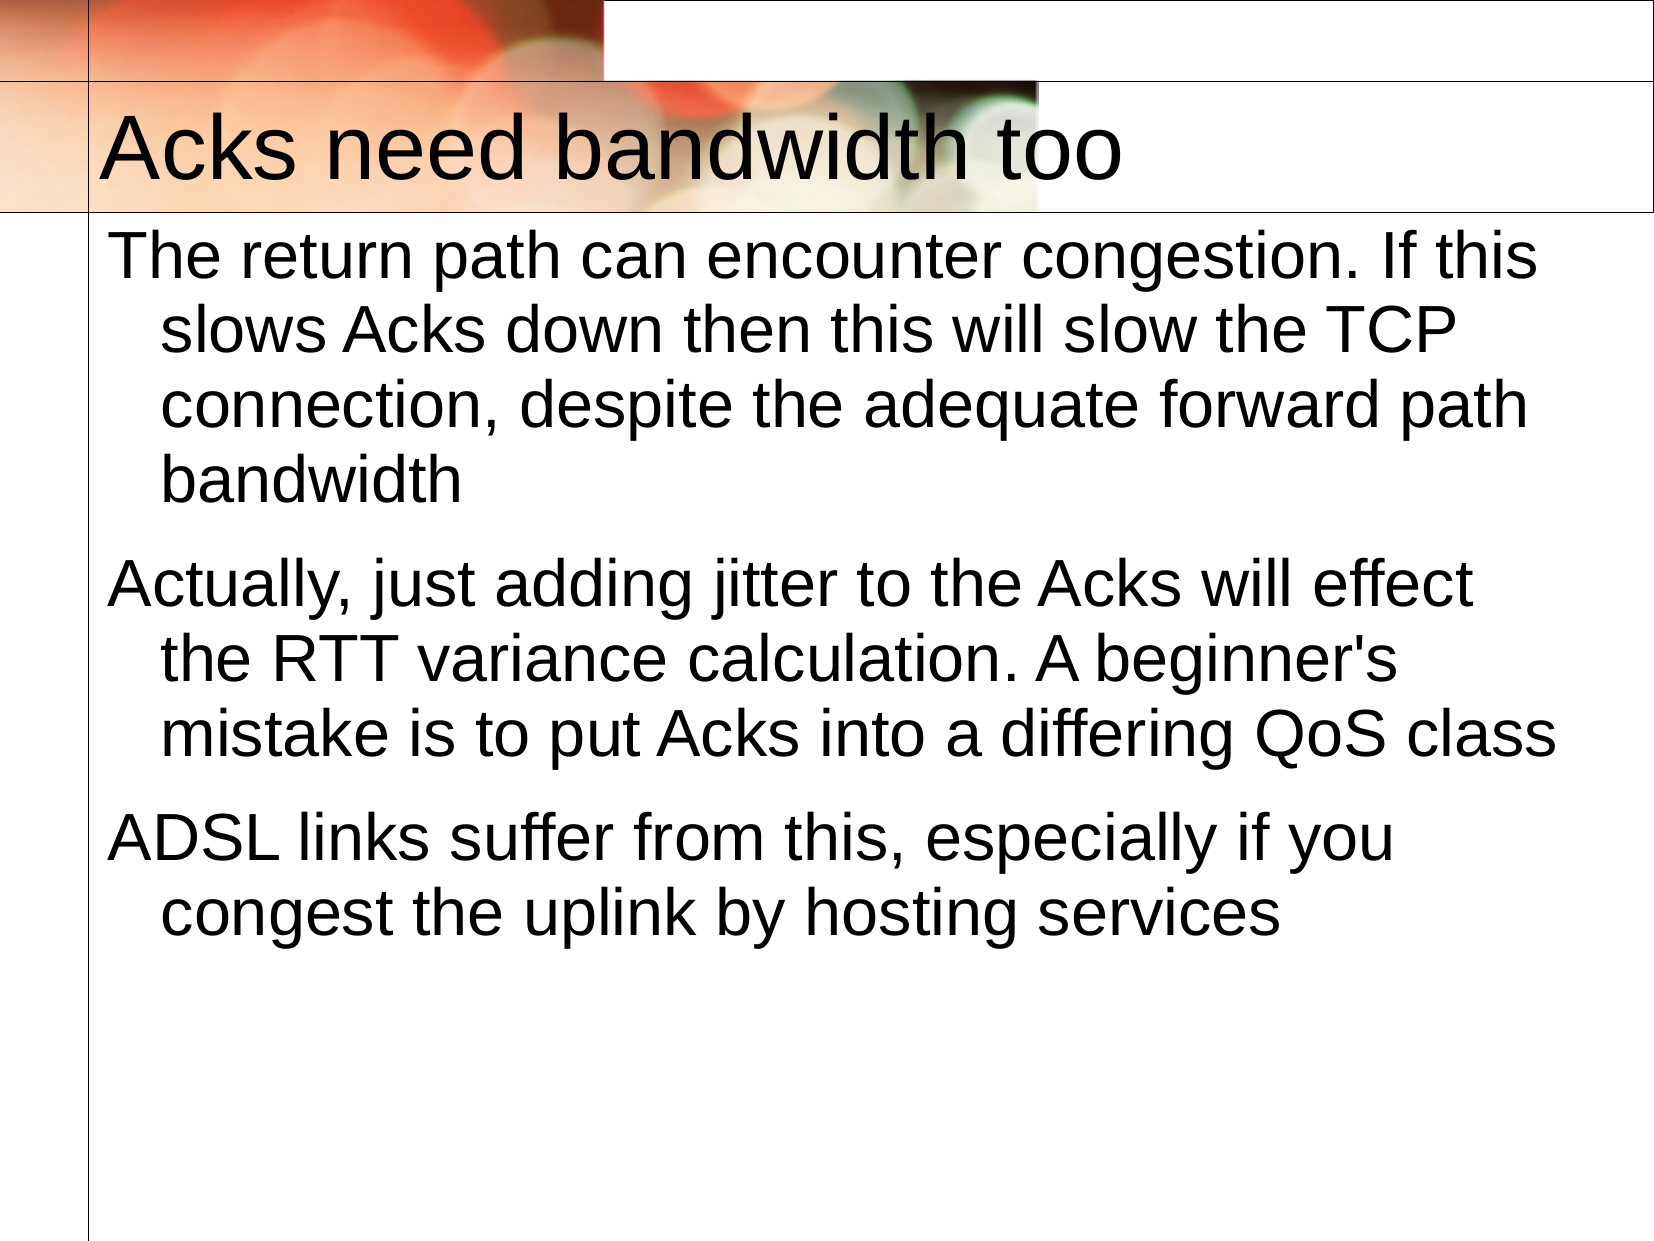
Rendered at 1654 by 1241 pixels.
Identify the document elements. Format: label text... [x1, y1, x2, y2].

picture [0, 82, 88, 212]
title Acks need bandwidth too [100, 95, 1571, 200]
picture [89, 82, 1039, 212]
list The return path can encounter congestion. If this slows Acks down then this will slow the TCP connection, despite the adequate forward path bandwidth Actually, just adding jitter to the Acks will effect the RTT variance calculation. A beginner's mistake is to put Acks into a differing QoS class ADSL links suffer from this, especially if you congest the uplink by hosting services [89, 217, 1578, 1226]
picture [89, 0, 1039, 81]
picture [0, 0, 88, 81]
